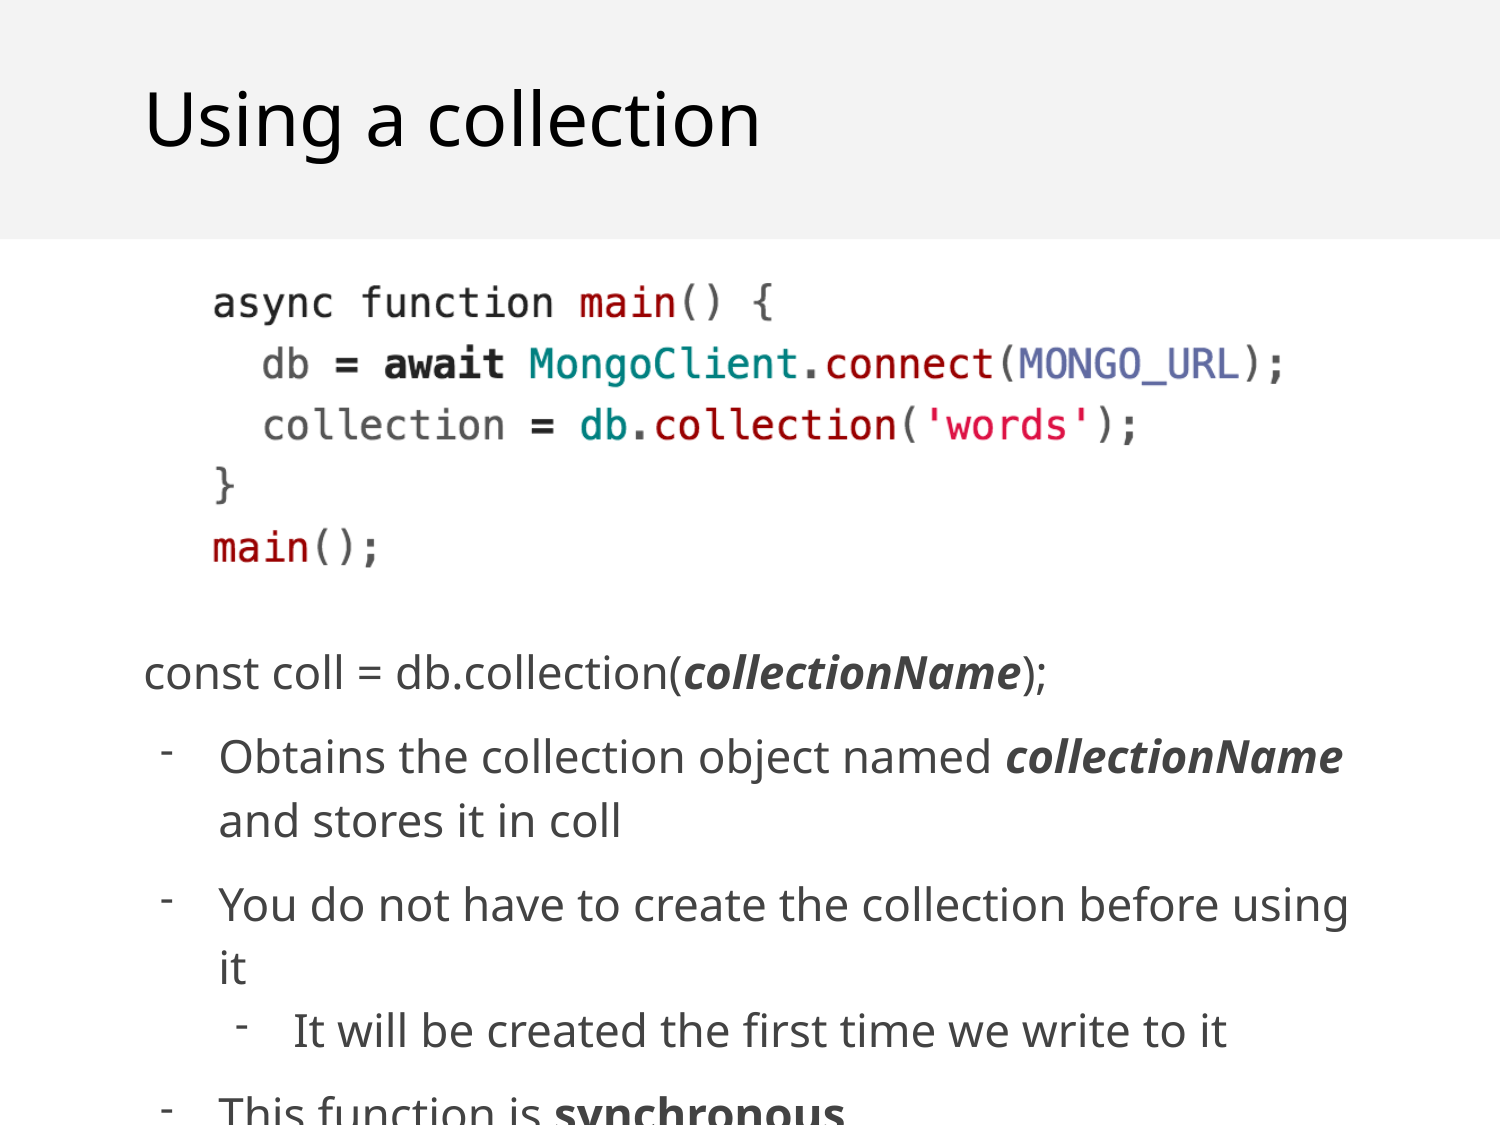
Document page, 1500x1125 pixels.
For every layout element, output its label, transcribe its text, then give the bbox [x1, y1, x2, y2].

title Using a collection [128, 56, 1372, 183]
list const coll = db.collection(collectionName); Obtains the collection object named collectionName and stores it in coll You do not have to create the collection before using it It will be created the first time we write to it This function is synchronous [128, 620, 1372, 1125]
picture [191, 265, 1309, 589]
